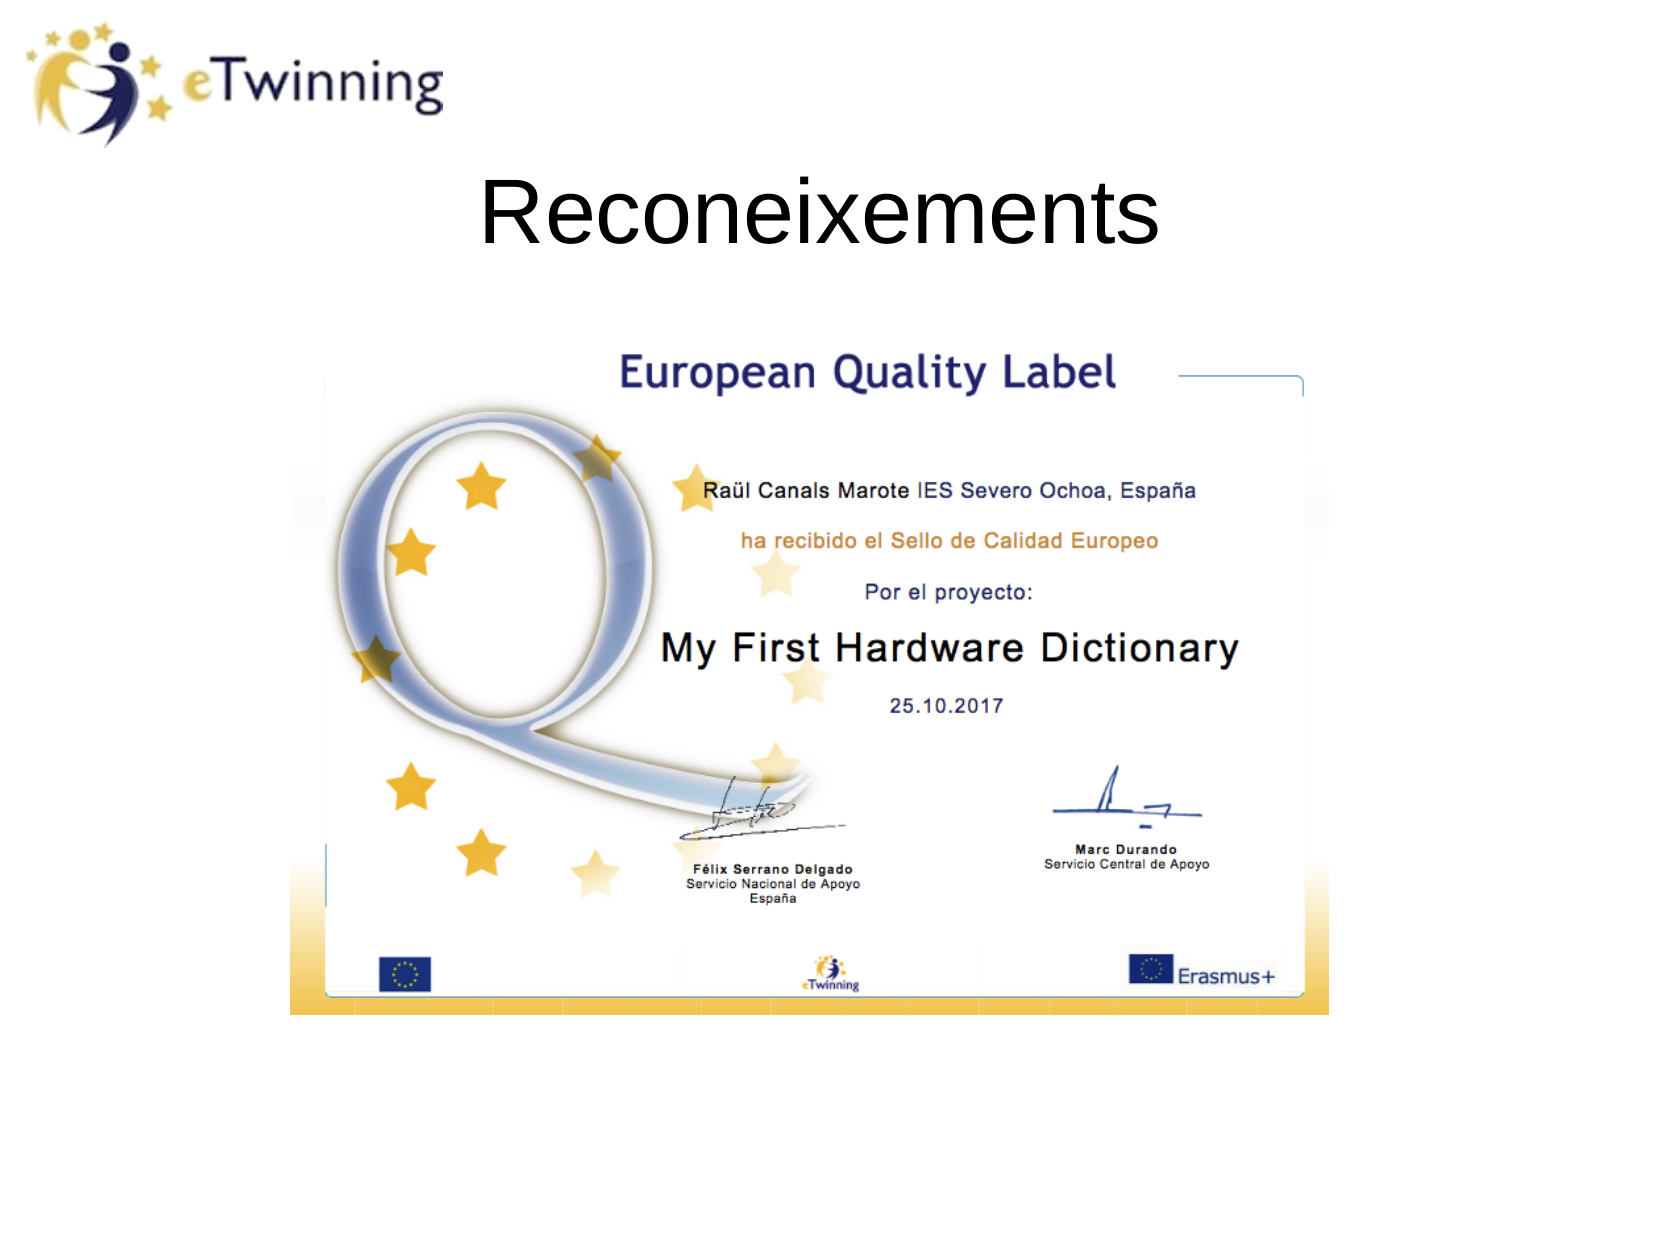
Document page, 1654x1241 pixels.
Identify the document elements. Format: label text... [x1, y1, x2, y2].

title Reconeixements [76, 127, 1565, 296]
picture [290, 324, 1329, 1015]
picture [26, 20, 443, 148]
